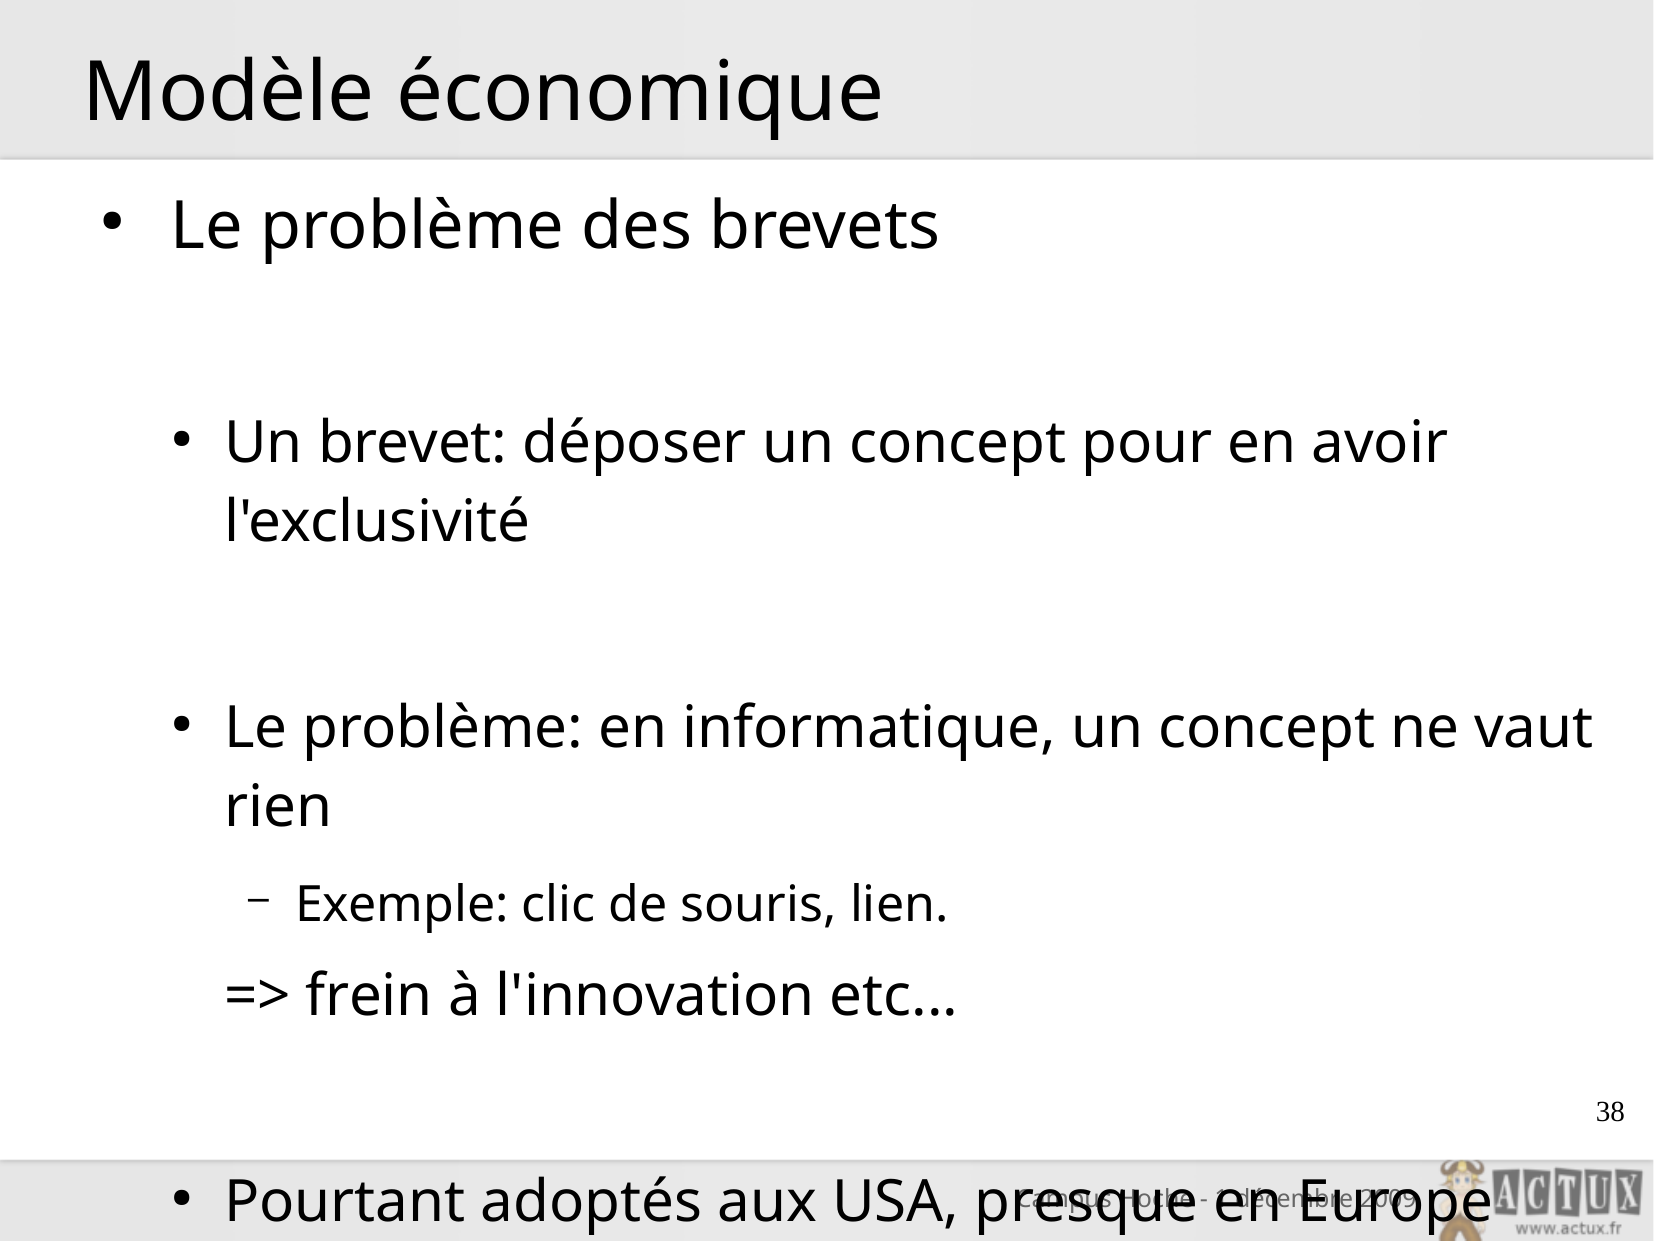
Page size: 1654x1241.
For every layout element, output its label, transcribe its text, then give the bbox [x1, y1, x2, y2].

list Le problème des brevets Un brevet: déposer un concept pour en avoir l'exclusivité Le problème: en informatique, un concept ne vaut rien Exemple: clic de souris, lien. => frein à l'innovation etc... Pourtant adoptés aux USA, presque en Europe [82, 177, 1611, 1145]
title Modèle économique [82, 36, 1571, 141]
picture [0, 0, 1654, 1241]
